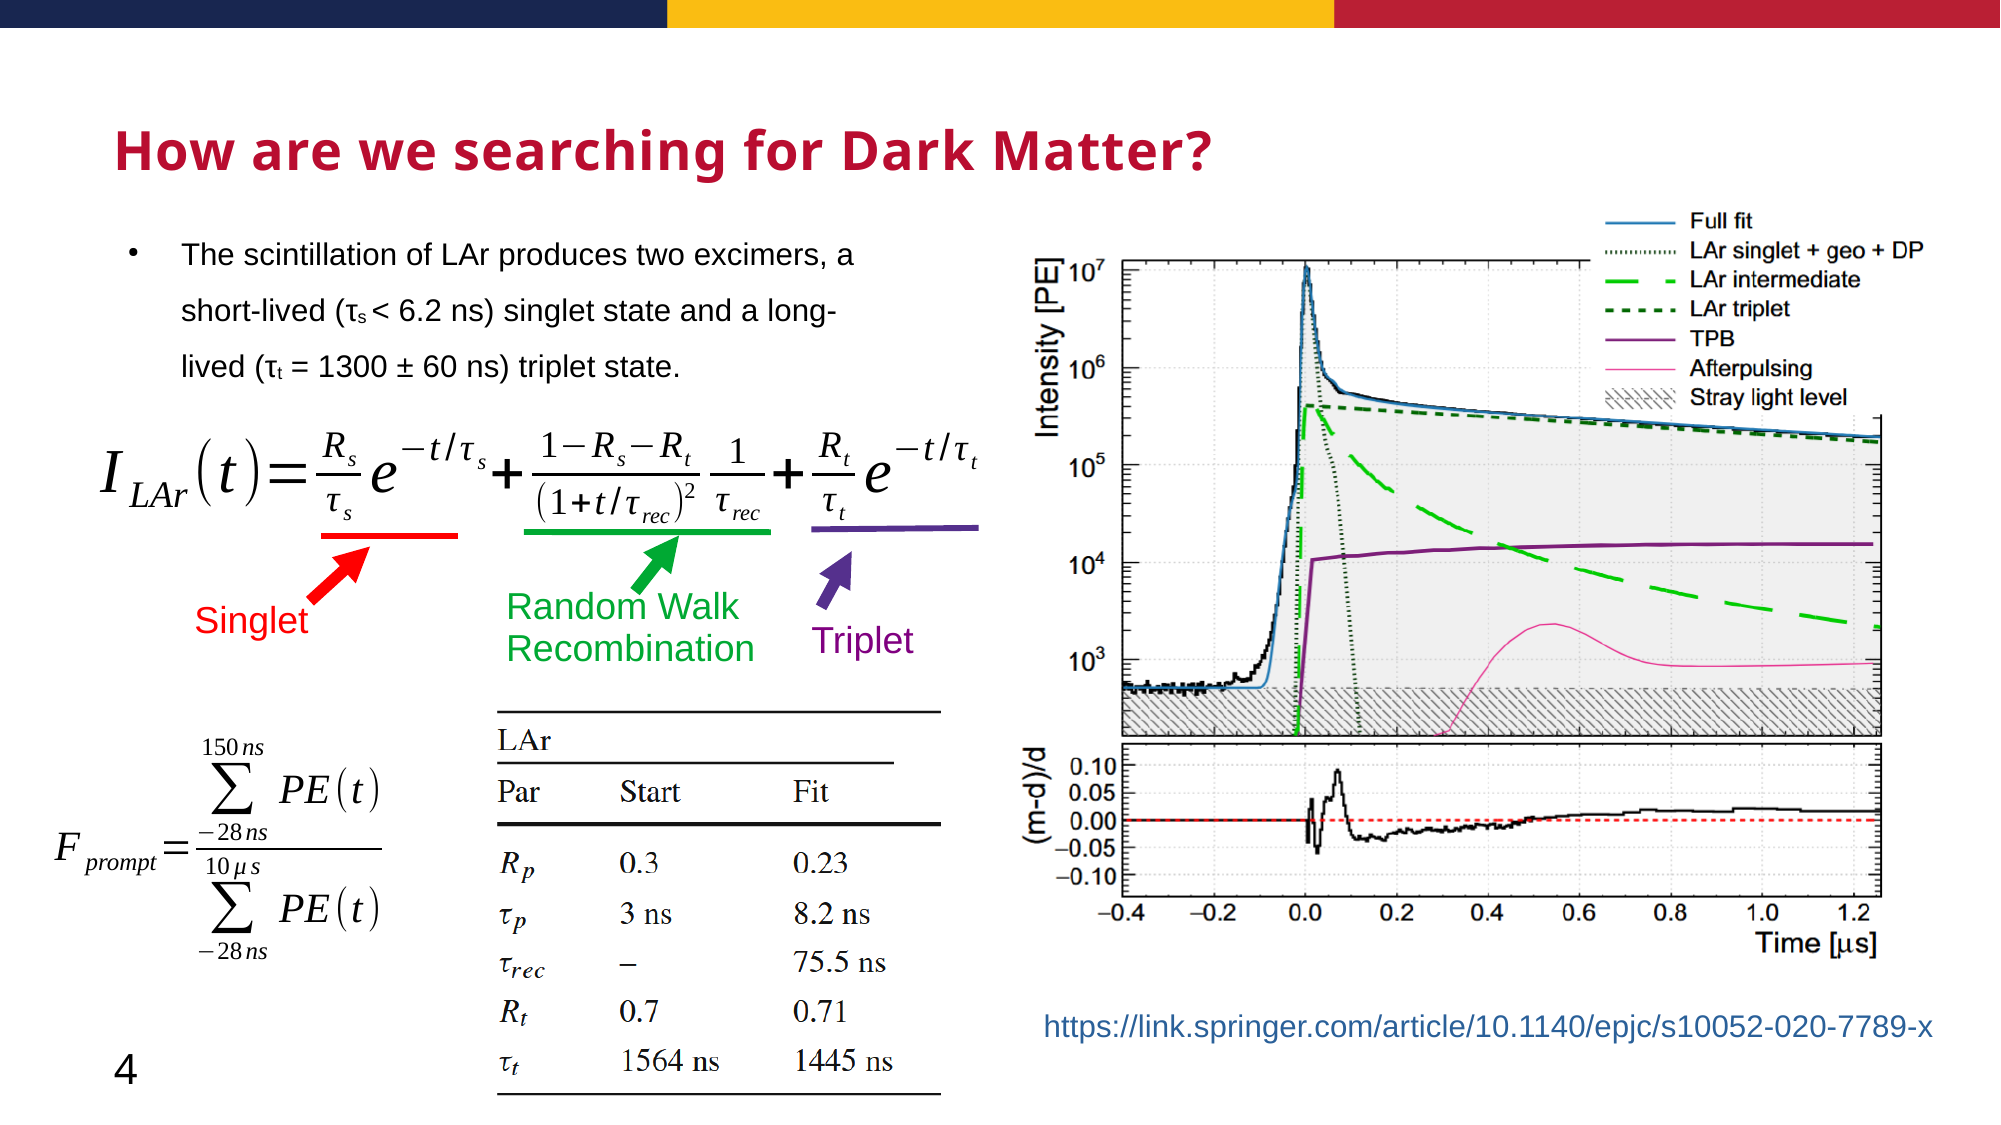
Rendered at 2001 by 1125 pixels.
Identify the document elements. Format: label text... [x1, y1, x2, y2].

title How are we searching for Dark Matter? [98, 115, 1886, 219]
chart [96, 424, 979, 528]
chart [52, 732, 385, 965]
picture [959, 188, 1943, 987]
text_box https://link.springer.com/article/10.1140/epjc/s10052-020-7789-x [1028, 1001, 1944, 1052]
text_box Singlet [179, 591, 324, 649]
text_box Triplet [796, 611, 930, 669]
picture [486, 697, 941, 1110]
list The scintillation of LAr produces two excimers, a short-lived (τs < 6.2 ns) singlet state and a long-lived (τt = 1300 ± 60 ns) triplet state. [95, 207, 909, 475]
text_box Random Walk Recombination [491, 578, 772, 678]
picture [0, 0, 2000, 28]
slide_number <number> [99, 1035, 190, 1092]
